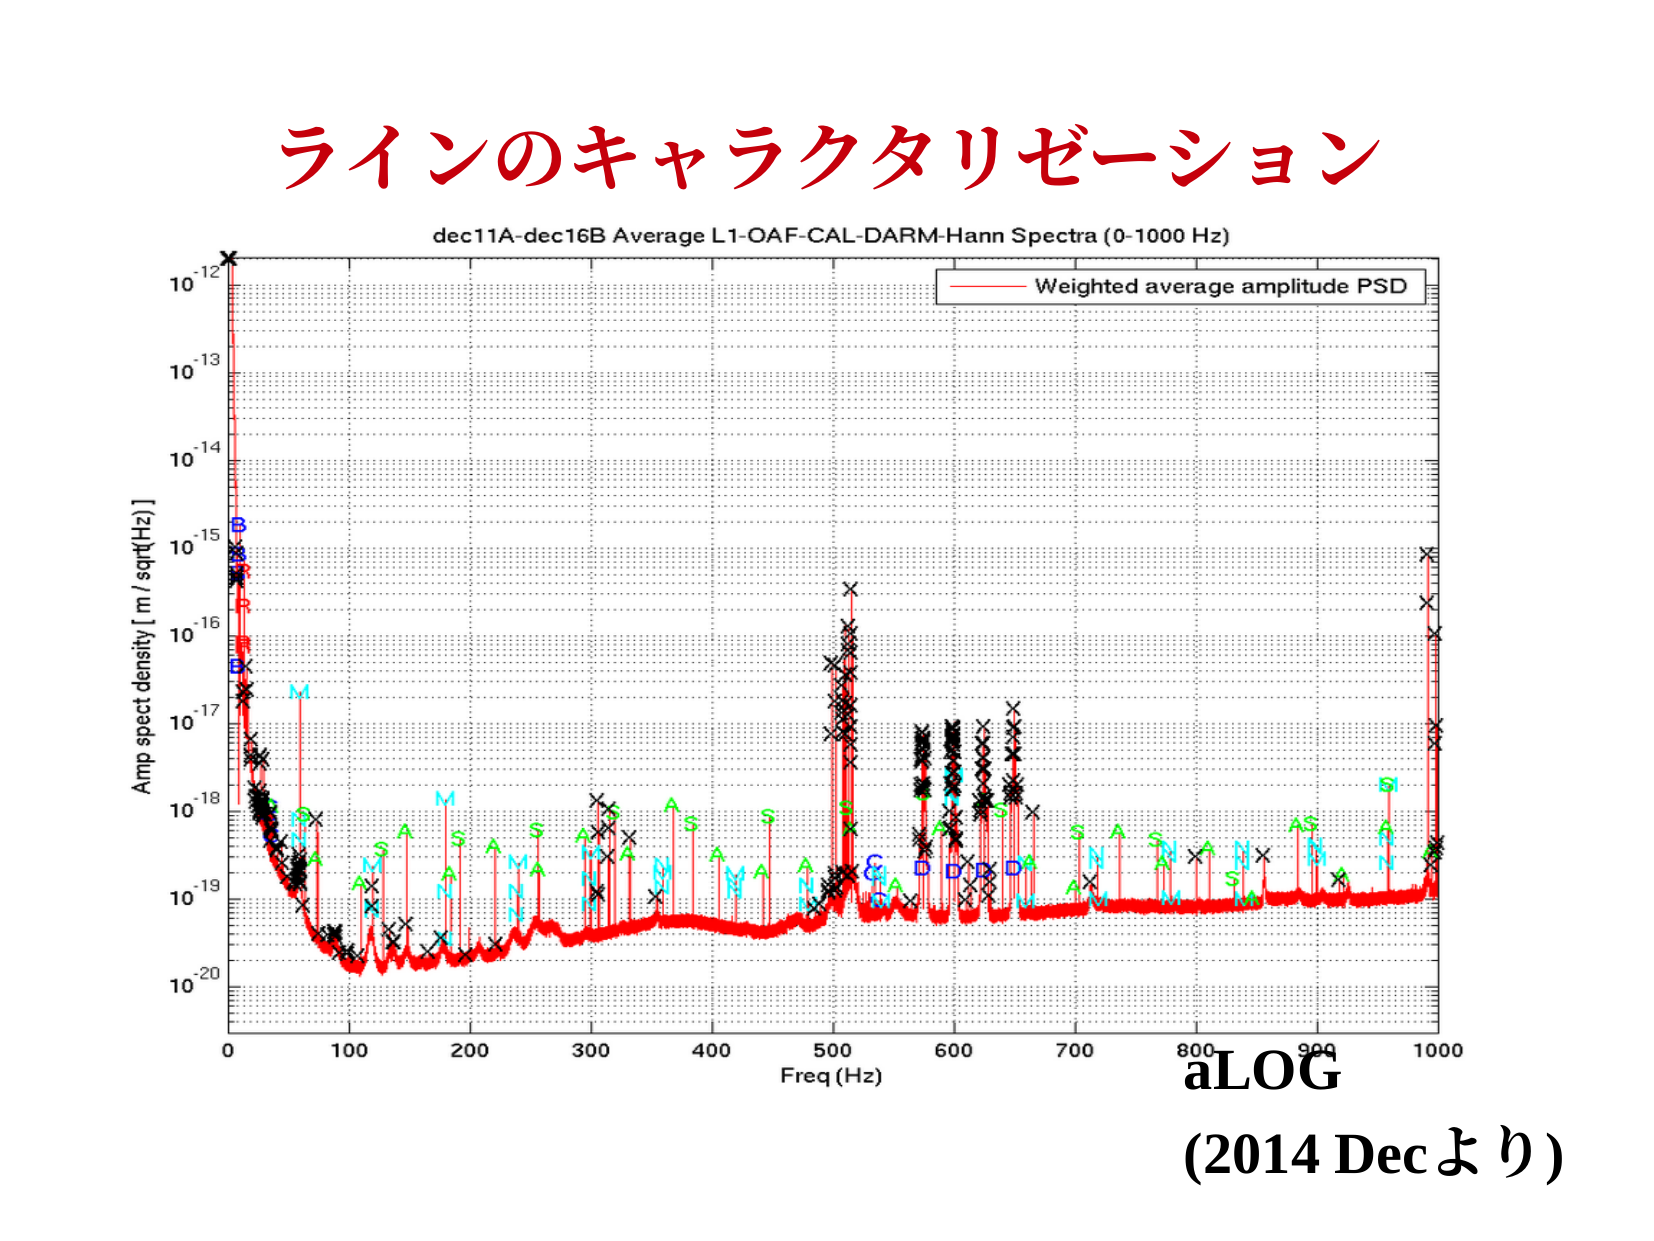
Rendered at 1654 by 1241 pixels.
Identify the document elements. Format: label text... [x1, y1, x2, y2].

text_box aLOG (2014 Decより) [1169, 1015, 1595, 1205]
title ラインのキャラクタリゼーション [82, 49, 1571, 257]
picture [123, 217, 1477, 1099]
